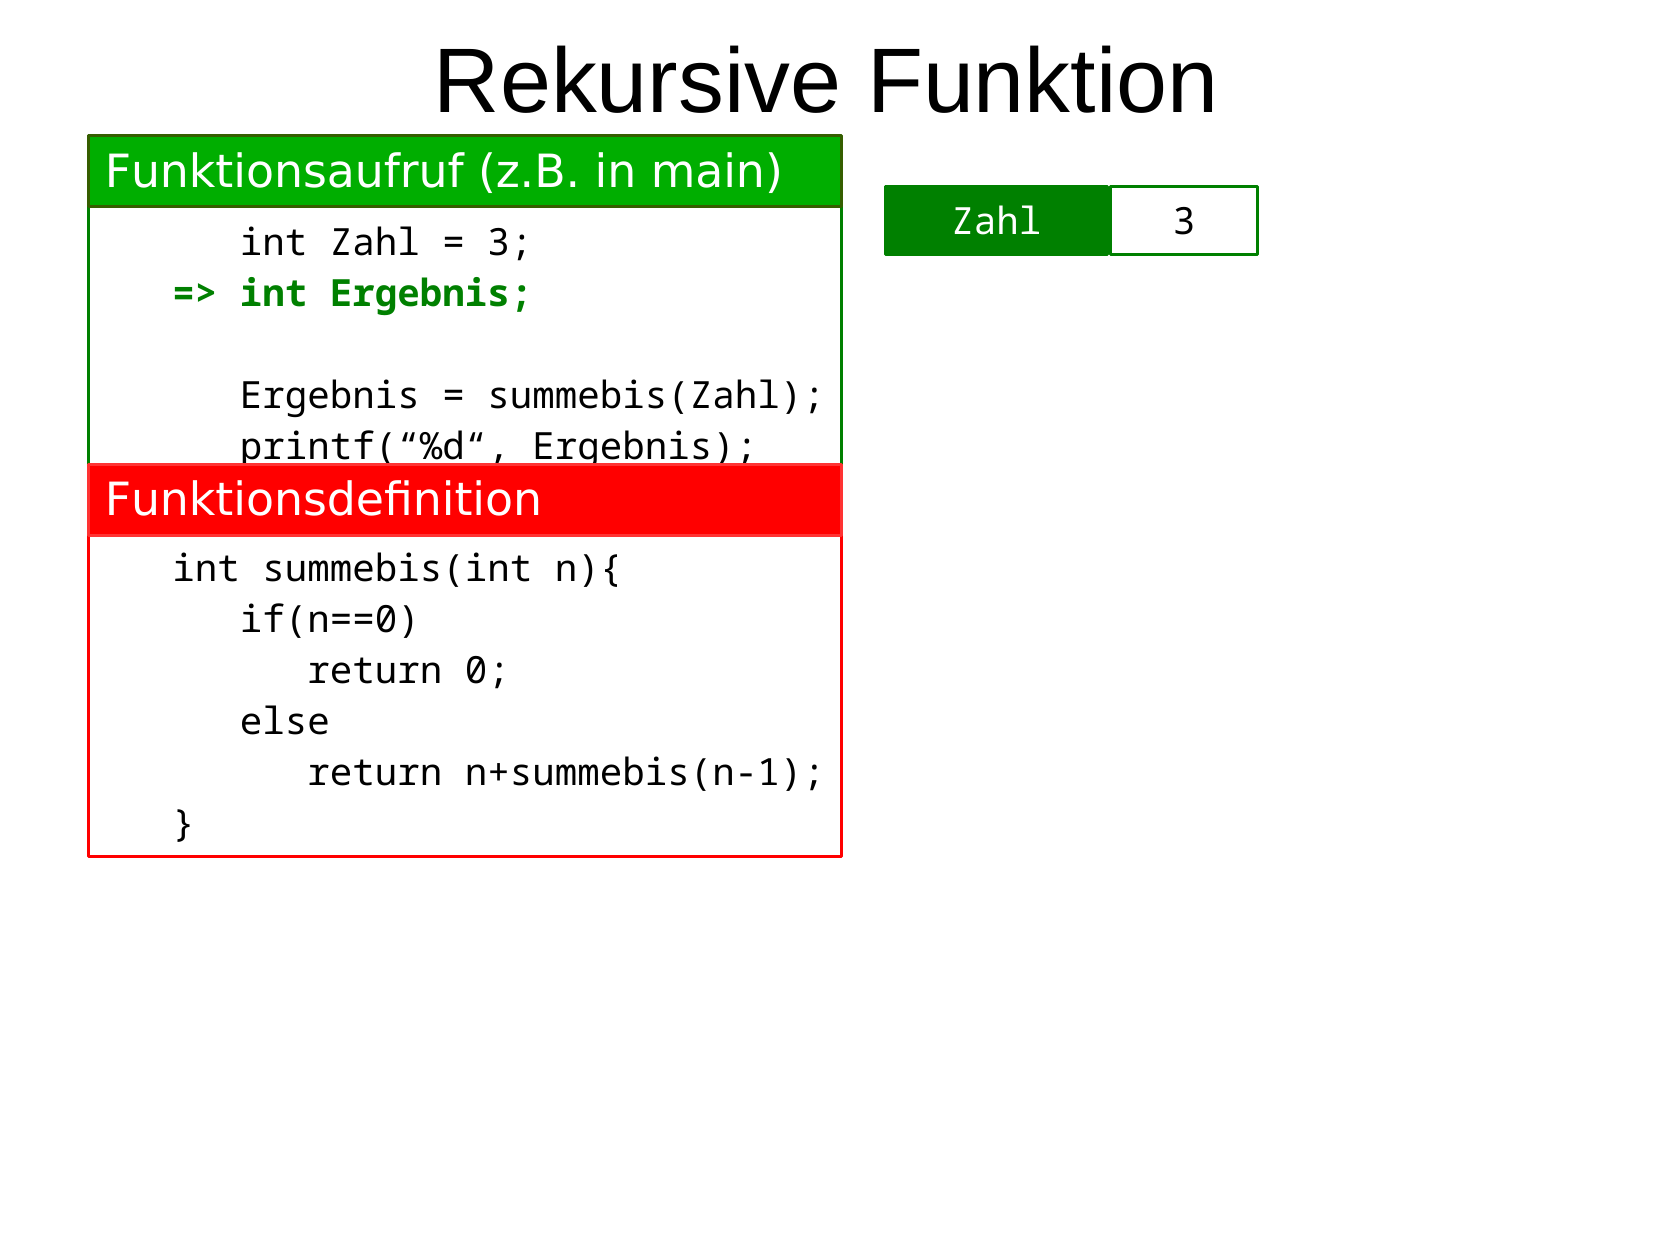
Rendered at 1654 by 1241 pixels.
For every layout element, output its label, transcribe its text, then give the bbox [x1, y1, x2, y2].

text_box int summebis(int n){ if(n==0) return 0; else return n+summebis(n-1); } [88, 537, 842, 812]
text_box Funktionsaufruf (z.B. in main) [88, 139, 842, 207]
text_box int Zahl = 3; => int Ergebnis; Ergebnis = summebis(Zahl); printf(“%d“, Ergebnis); [88, 208, 842, 443]
text_box 3 [1110, 186, 1258, 248]
title Rekursive Funktion [82, 24, 1571, 139]
text_box Zahl [885, 186, 1108, 248]
text_box Funktionsdefinition [88, 464, 842, 536]
